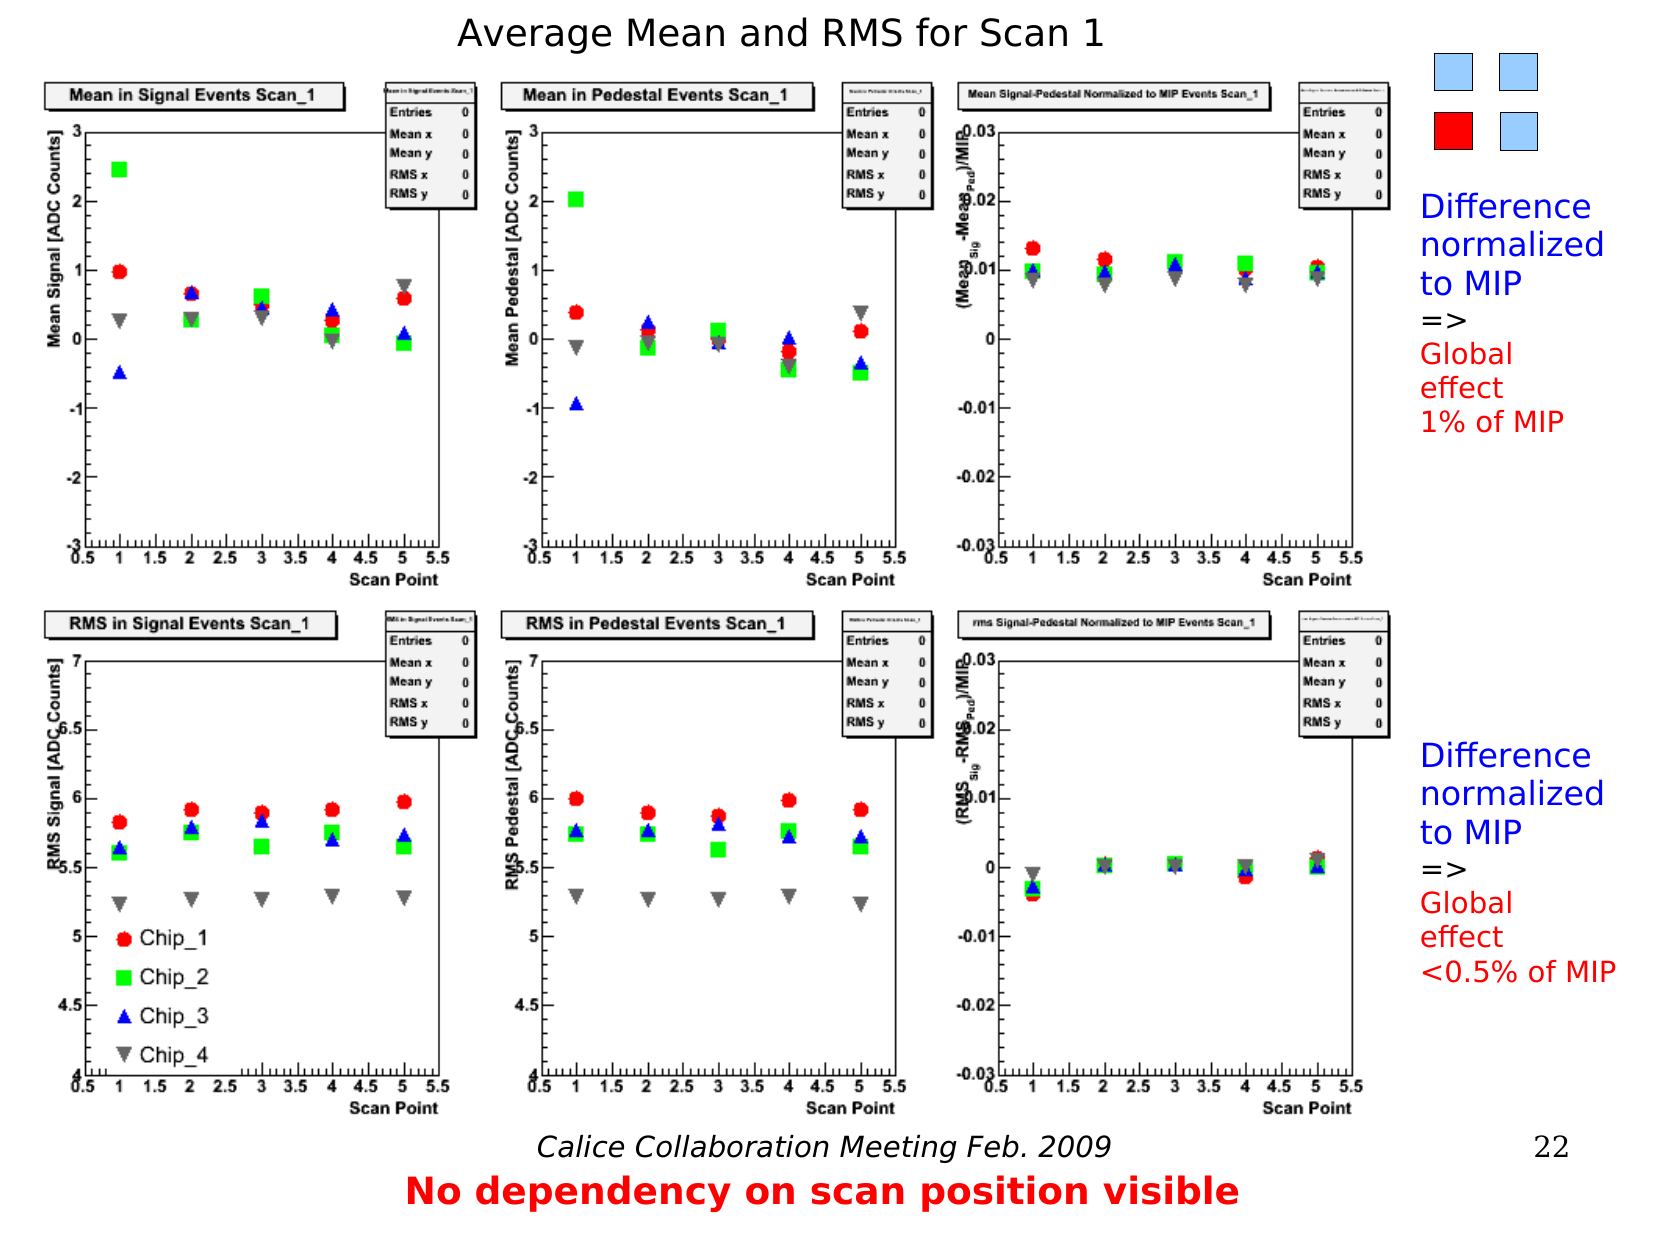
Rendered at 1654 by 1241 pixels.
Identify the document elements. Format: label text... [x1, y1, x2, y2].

text_box [1434, 112, 1473, 150]
text_box [1500, 112, 1538, 151]
picture [35, 76, 1405, 1133]
text_box [1499, 53, 1538, 91]
text_box Difference normalized to MIP => Global effect 1% of MIP [1405, 180, 1617, 482]
text_box Difference normalized to MIP => Global effect <0.5% of MIP [1405, 729, 1632, 1031]
text_box Average Mean and RMS for Scan 1 [442, 4, 1108, 64]
text_box No dependency on scan position visible [389, 1162, 1238, 1221]
text_box [1434, 53, 1473, 91]
